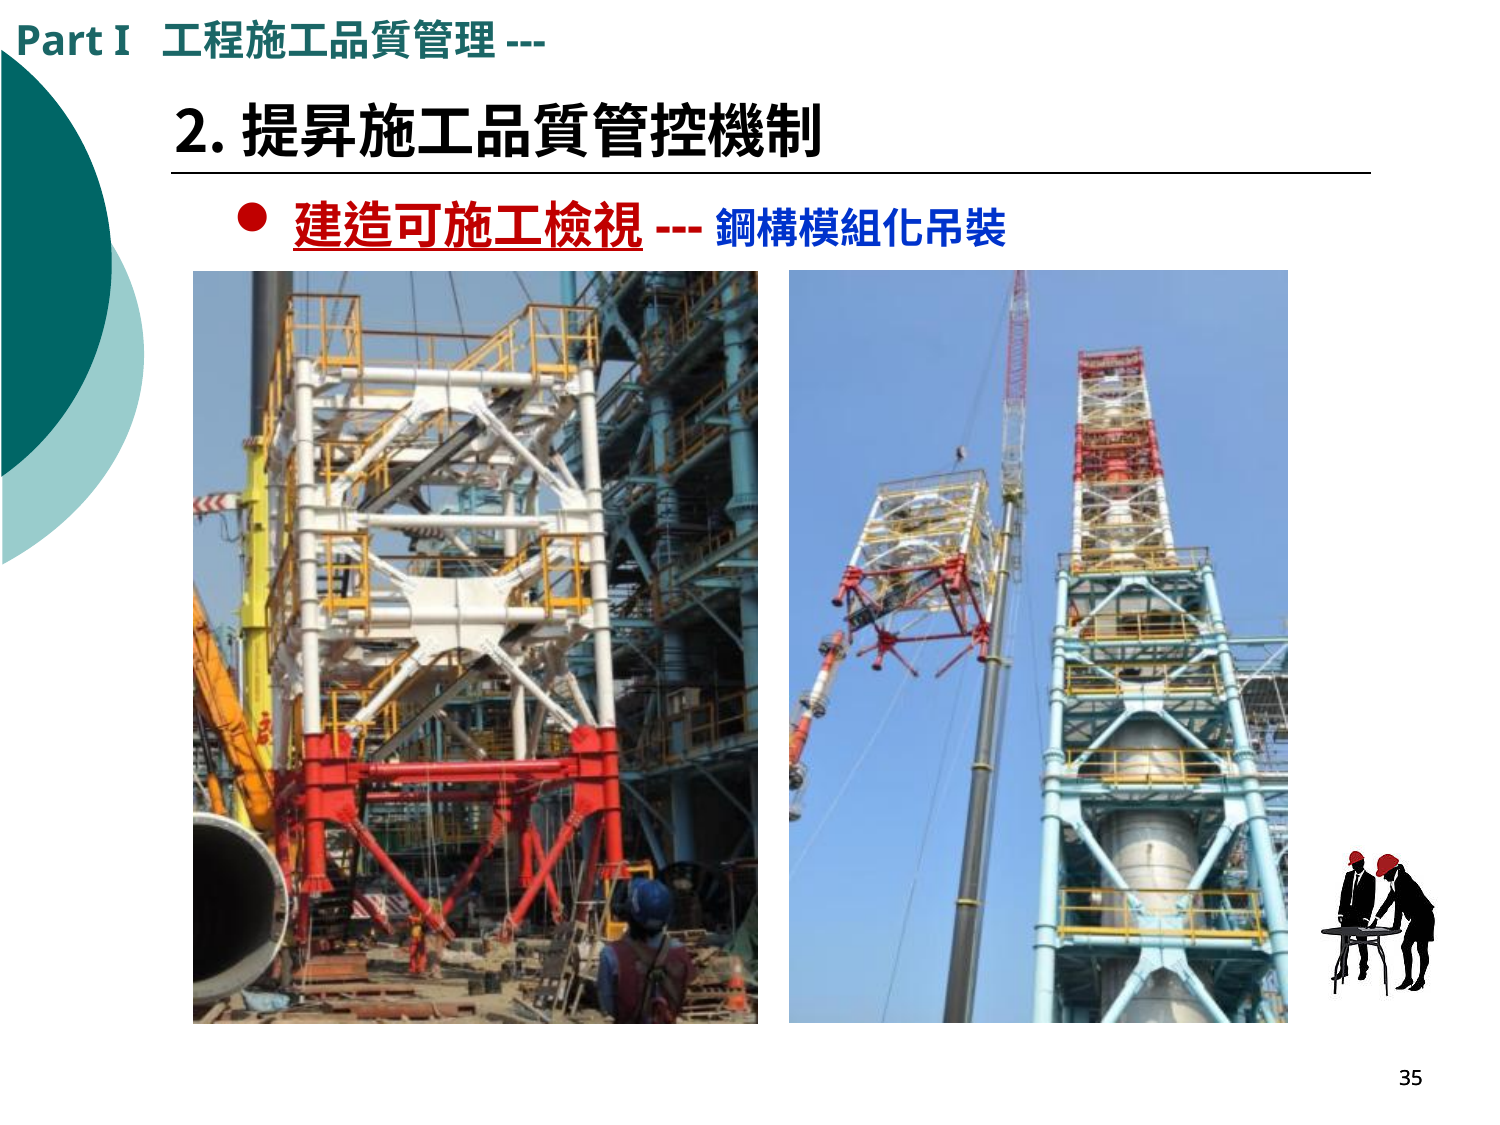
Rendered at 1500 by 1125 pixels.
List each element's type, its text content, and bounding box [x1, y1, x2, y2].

text_box Part I 工程施工品質管理--- [0, 0, 597, 79]
text_box 建造可施工檢視---鋼構模組化吊裝 [218, 172, 1069, 275]
title 2.提昇施工品質管控機制 [159, 78, 1376, 181]
picture [193, 271, 758, 1024]
picture [789, 270, 1288, 1023]
picture [1305, 845, 1447, 1002]
